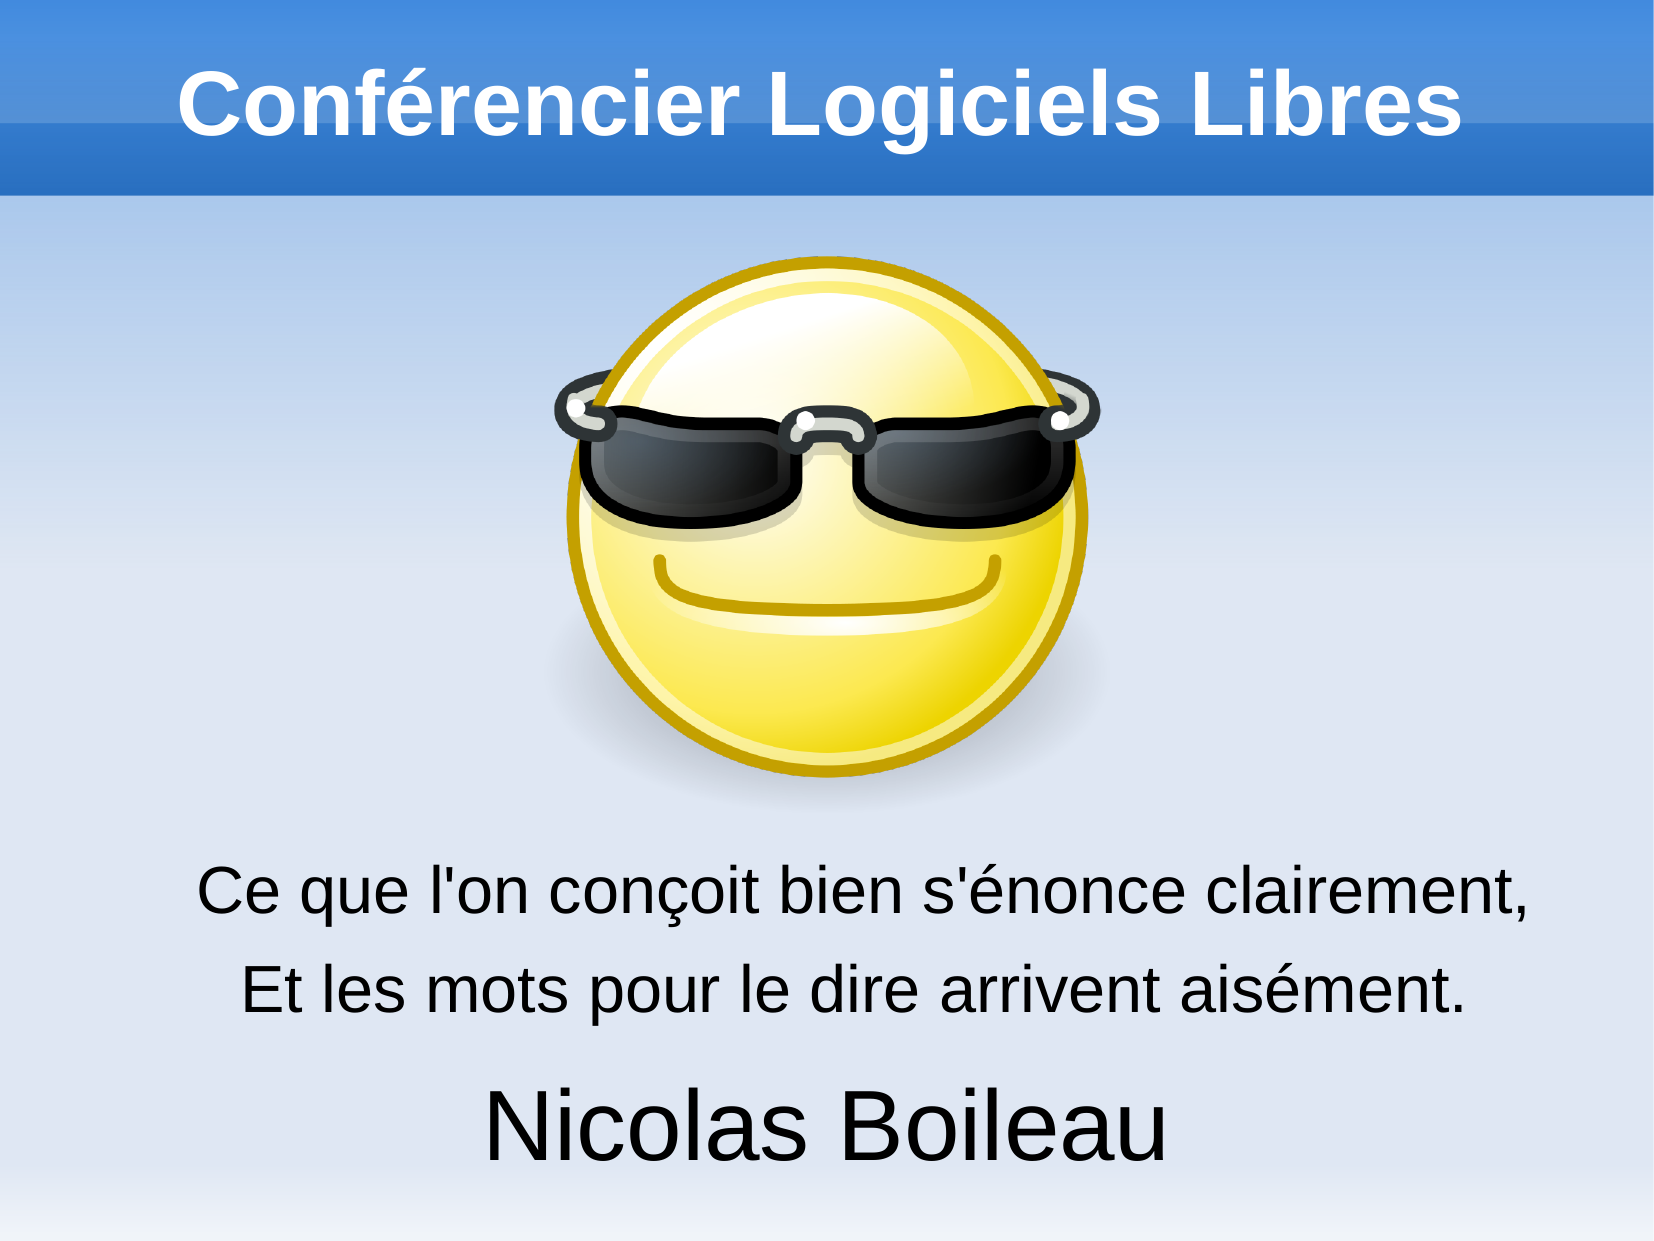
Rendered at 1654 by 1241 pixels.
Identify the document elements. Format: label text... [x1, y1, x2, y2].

text_box Ce que l'on conçoit bien s'énonce clairement, Et les mots pour le dire arrivent aisément. [107, 845, 1548, 1052]
picture [0, 0, 1654, 1241]
text_box Nicolas Boileau [467, 1062, 1187, 1202]
title Conférencier Logiciels Libres [76, 0, 1565, 208]
